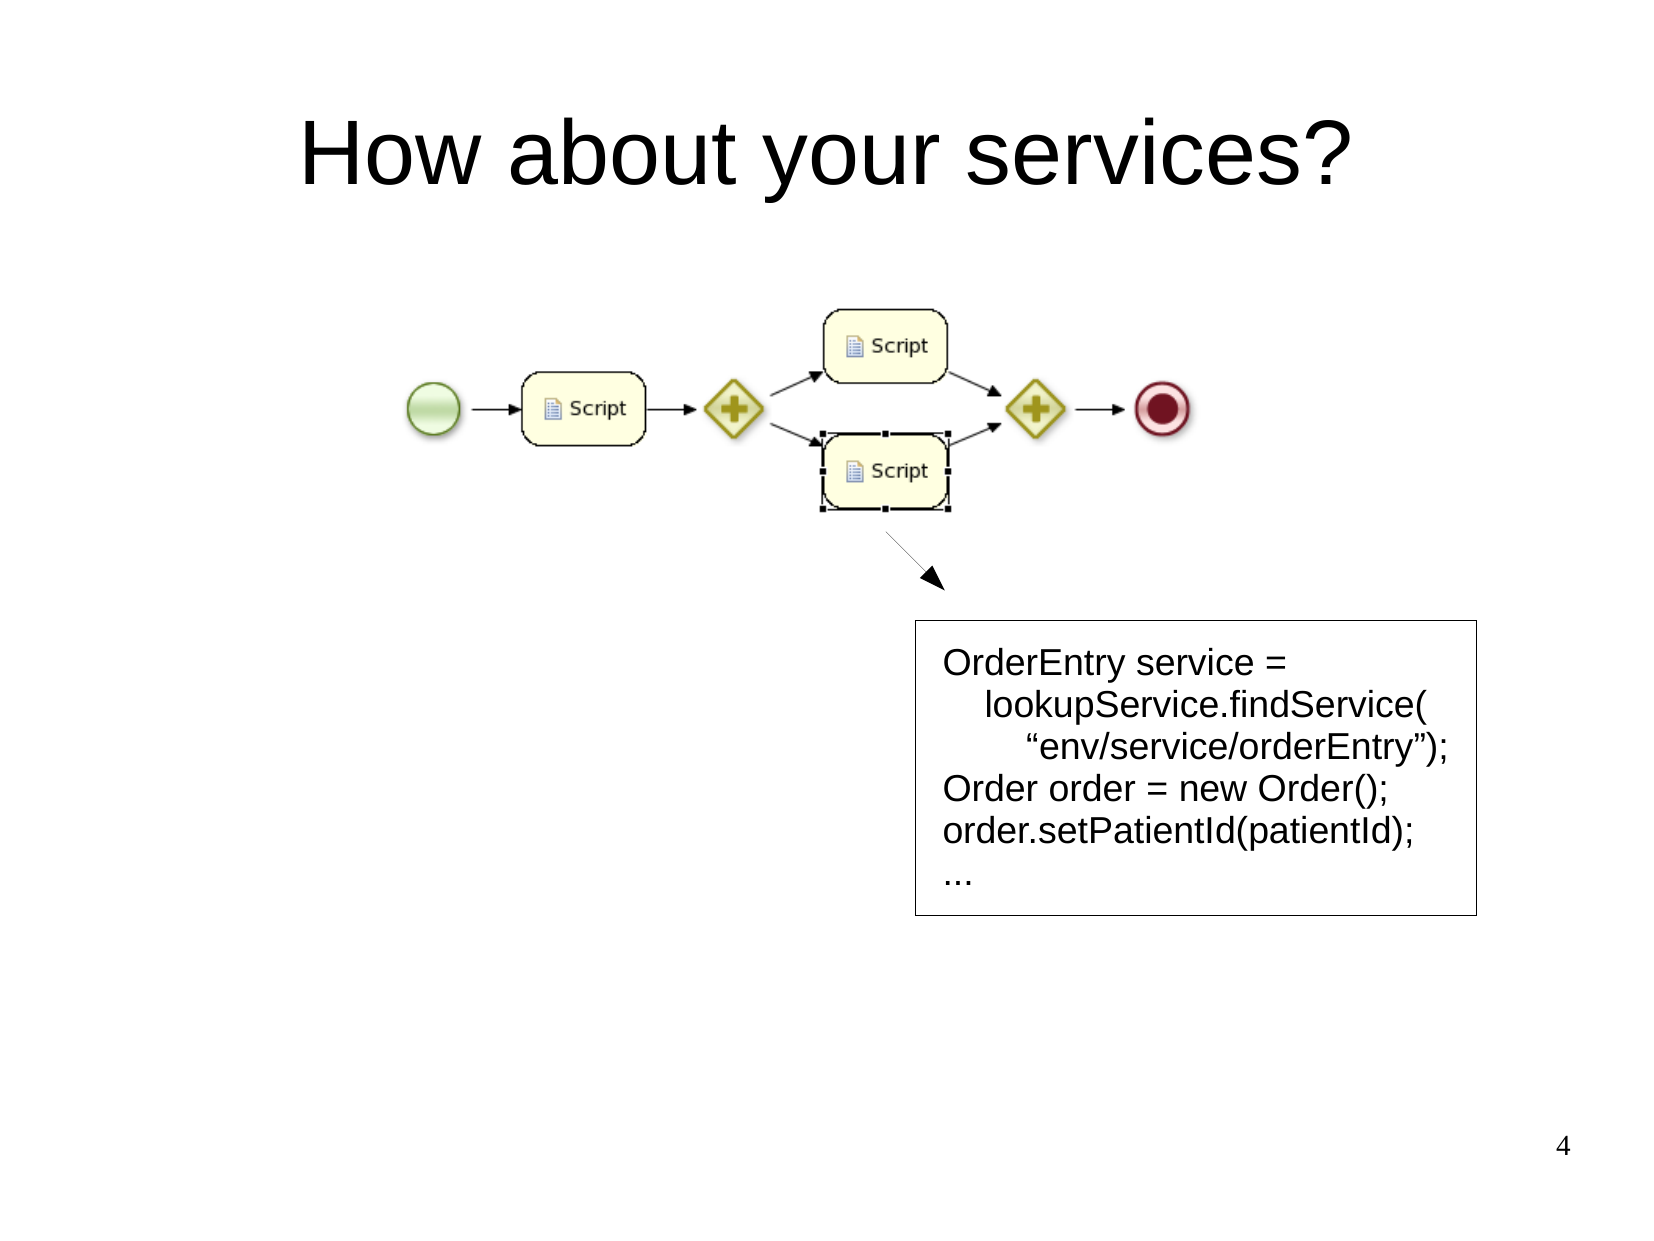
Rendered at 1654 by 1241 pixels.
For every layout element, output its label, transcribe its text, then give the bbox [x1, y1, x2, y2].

text_box OrderEntry service = lookupService.findService( “env/service/orderEntry”); Order order = new Order(); order.setPatientId(patientId); ... [915, 620, 1477, 916]
title How about your services? [82, 56, 1571, 250]
picture [387, 295, 1211, 529]
